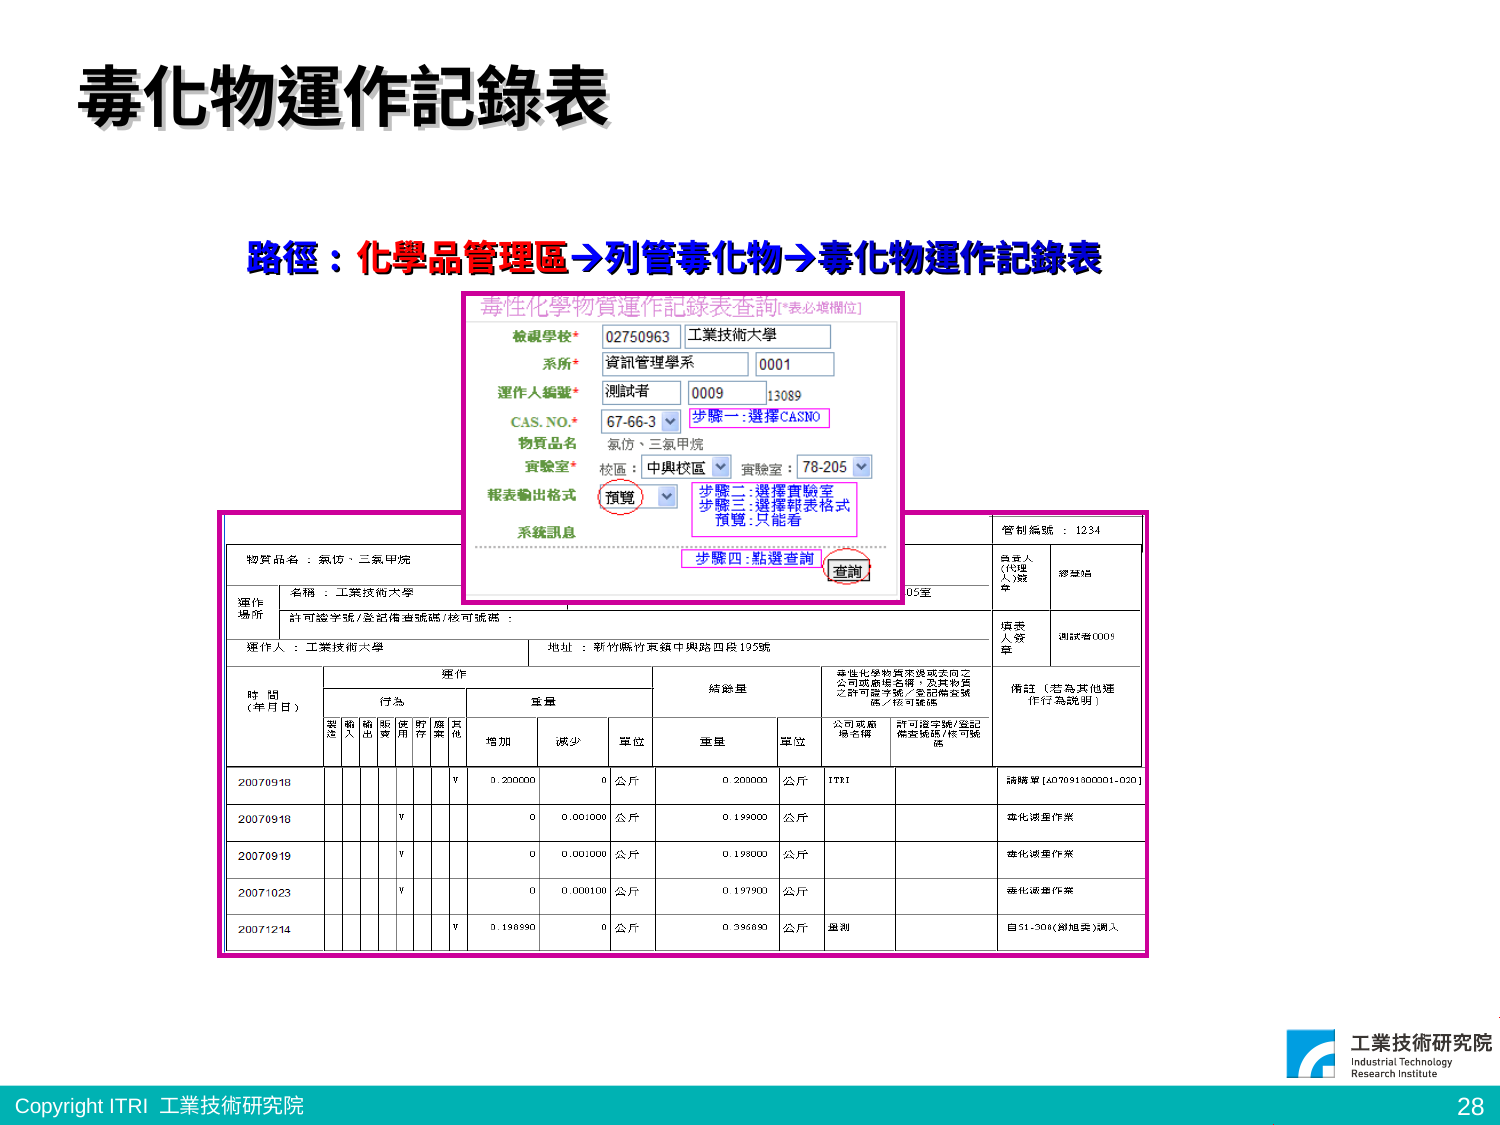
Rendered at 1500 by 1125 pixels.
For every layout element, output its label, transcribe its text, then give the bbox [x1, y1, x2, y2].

text_box 毒化物運作記錄表 [61, 48, 924, 141]
text_box <編號> [1406, 1085, 1500, 1125]
picture [221, 514, 1145, 953]
text_box 路徑:化學品管理區列管毒化物毒化物運作記錄表 [232, 238, 1301, 281]
picture [466, 296, 901, 601]
